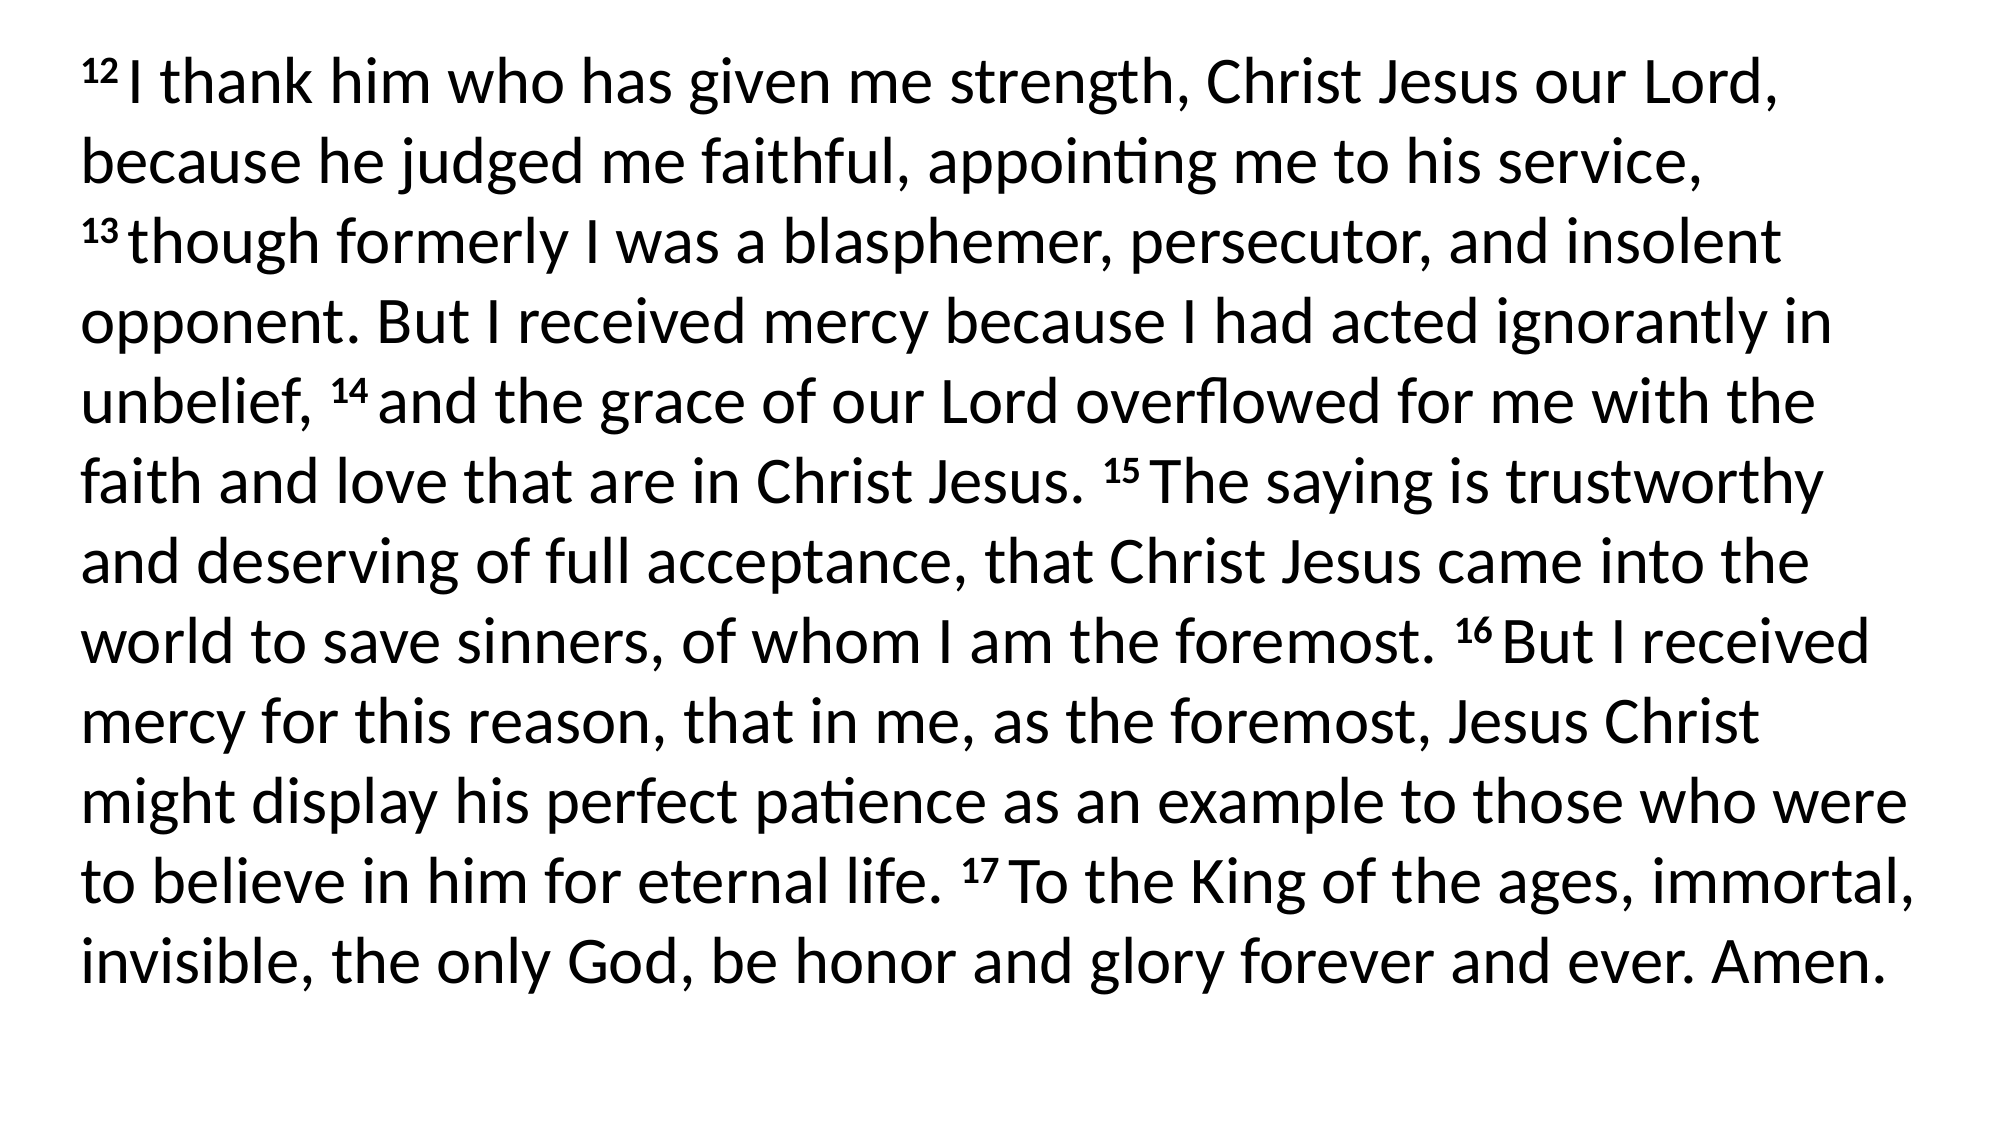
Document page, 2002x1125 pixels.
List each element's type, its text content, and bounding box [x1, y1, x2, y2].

text_box 12 I thank him who has given me strength, Christ Jesus our Lord, because he judged me faithful, appointing me to his service, 13 though formerly I was a blasphemer, persecutor, and insolent opponent. But I received mercy because I had acted ignorantly in unbelief, 14 and the grace of our Lord overflowed for me with the faith and love that are in Christ Jesus. 15 The saying is trustworthy and deserving of full acceptance, that Christ Jesus came into the world to save sinners, of whom I am the foremost. 16 But I received mercy for this reason, that in me, as the foremost, Jesus Christ might display his perfect patience as an example to those who were to believe in him for eternal life. 17 To the King of the ages, immortal, invisible, the only God, be honor and glory forever and ever. Amen. [65, 29, 1941, 1005]
